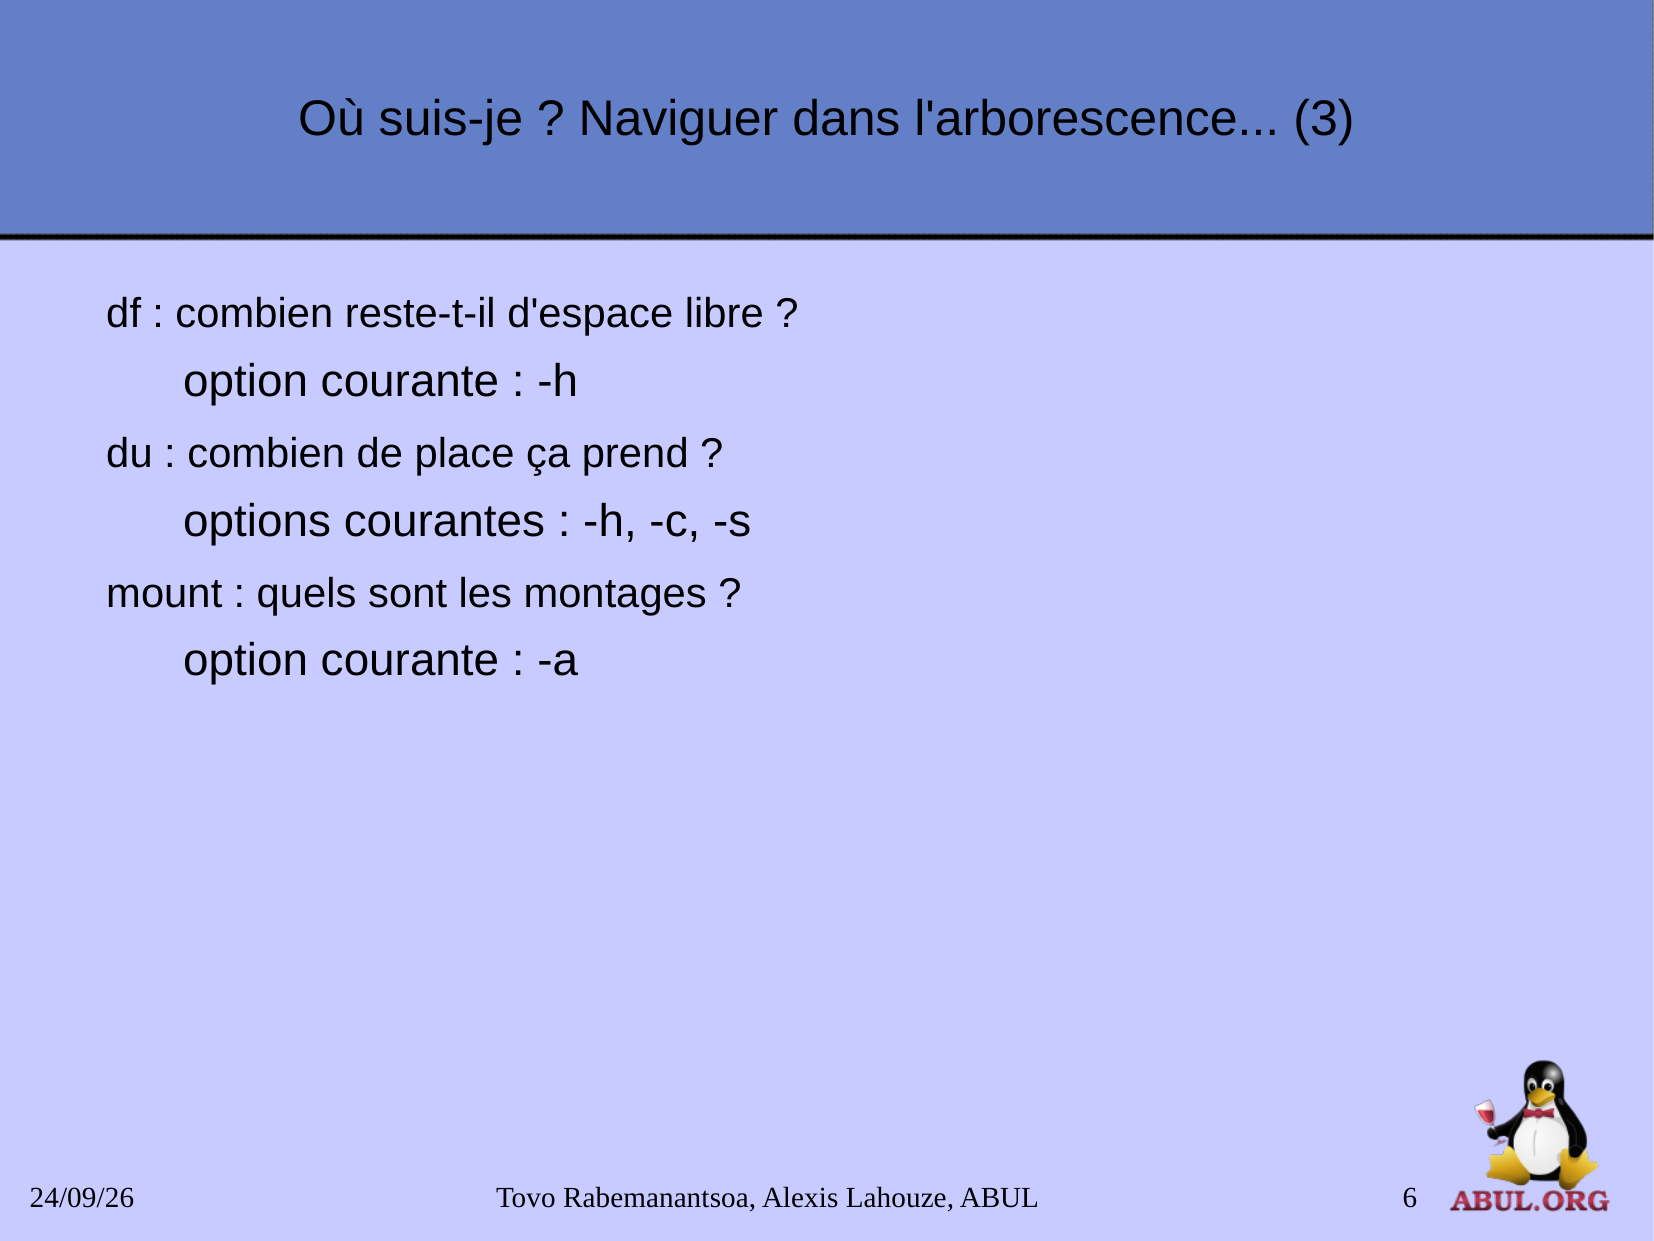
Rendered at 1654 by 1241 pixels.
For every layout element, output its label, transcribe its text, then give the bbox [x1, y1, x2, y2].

list df : combien reste-t-il d'espace libre ? option courante : -h du : combien de place ça prend ? options courantes : -h, -c, -s mount : quels sont les montages ? option courante : -a [88, 290, 1565, 1019]
title Où suis-je ? Naviguer dans l'arborescence... (3) [29, 36, 1625, 200]
picture [0, 0, 1654, 1241]
